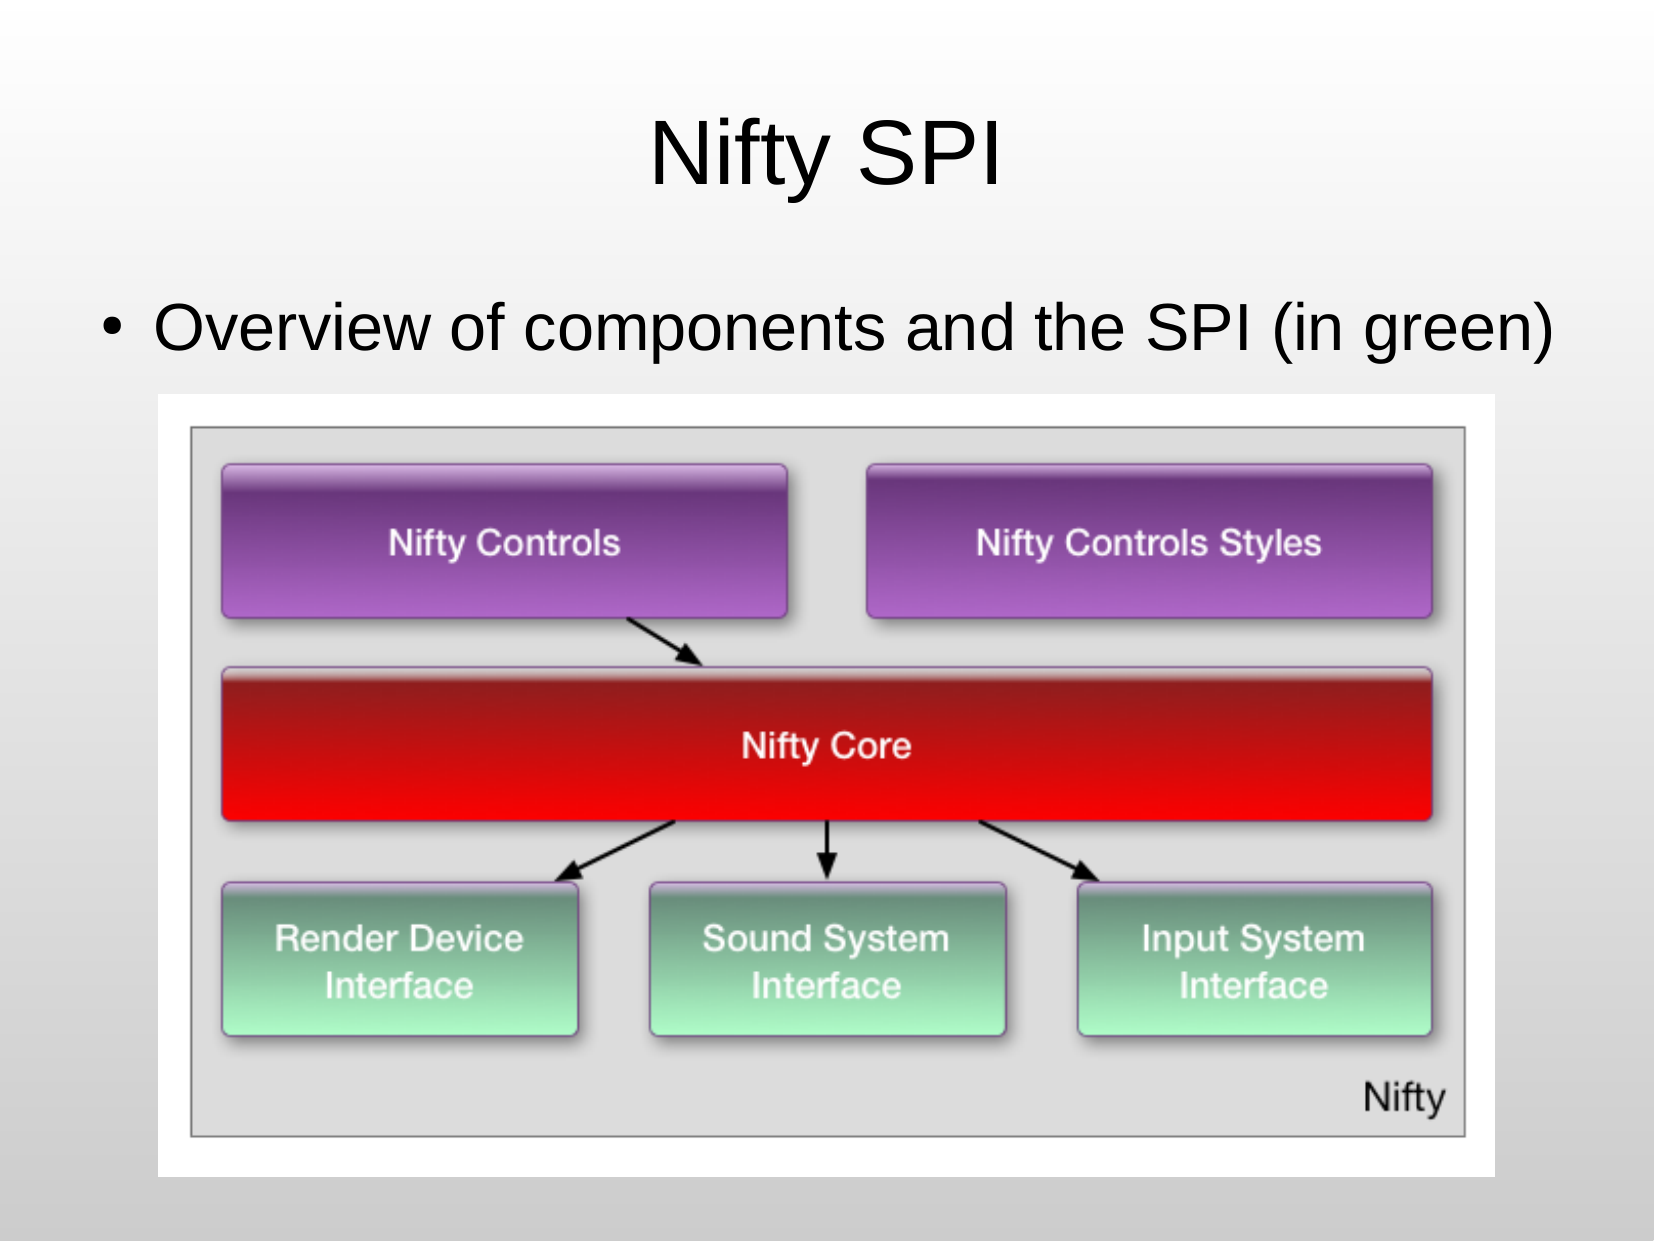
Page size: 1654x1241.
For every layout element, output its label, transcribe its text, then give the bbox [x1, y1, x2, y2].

title Nifty SPI [82, 49, 1571, 257]
list Overview of components and the SPI (in green) [82, 290, 1571, 1109]
picture [158, 394, 1495, 1177]
